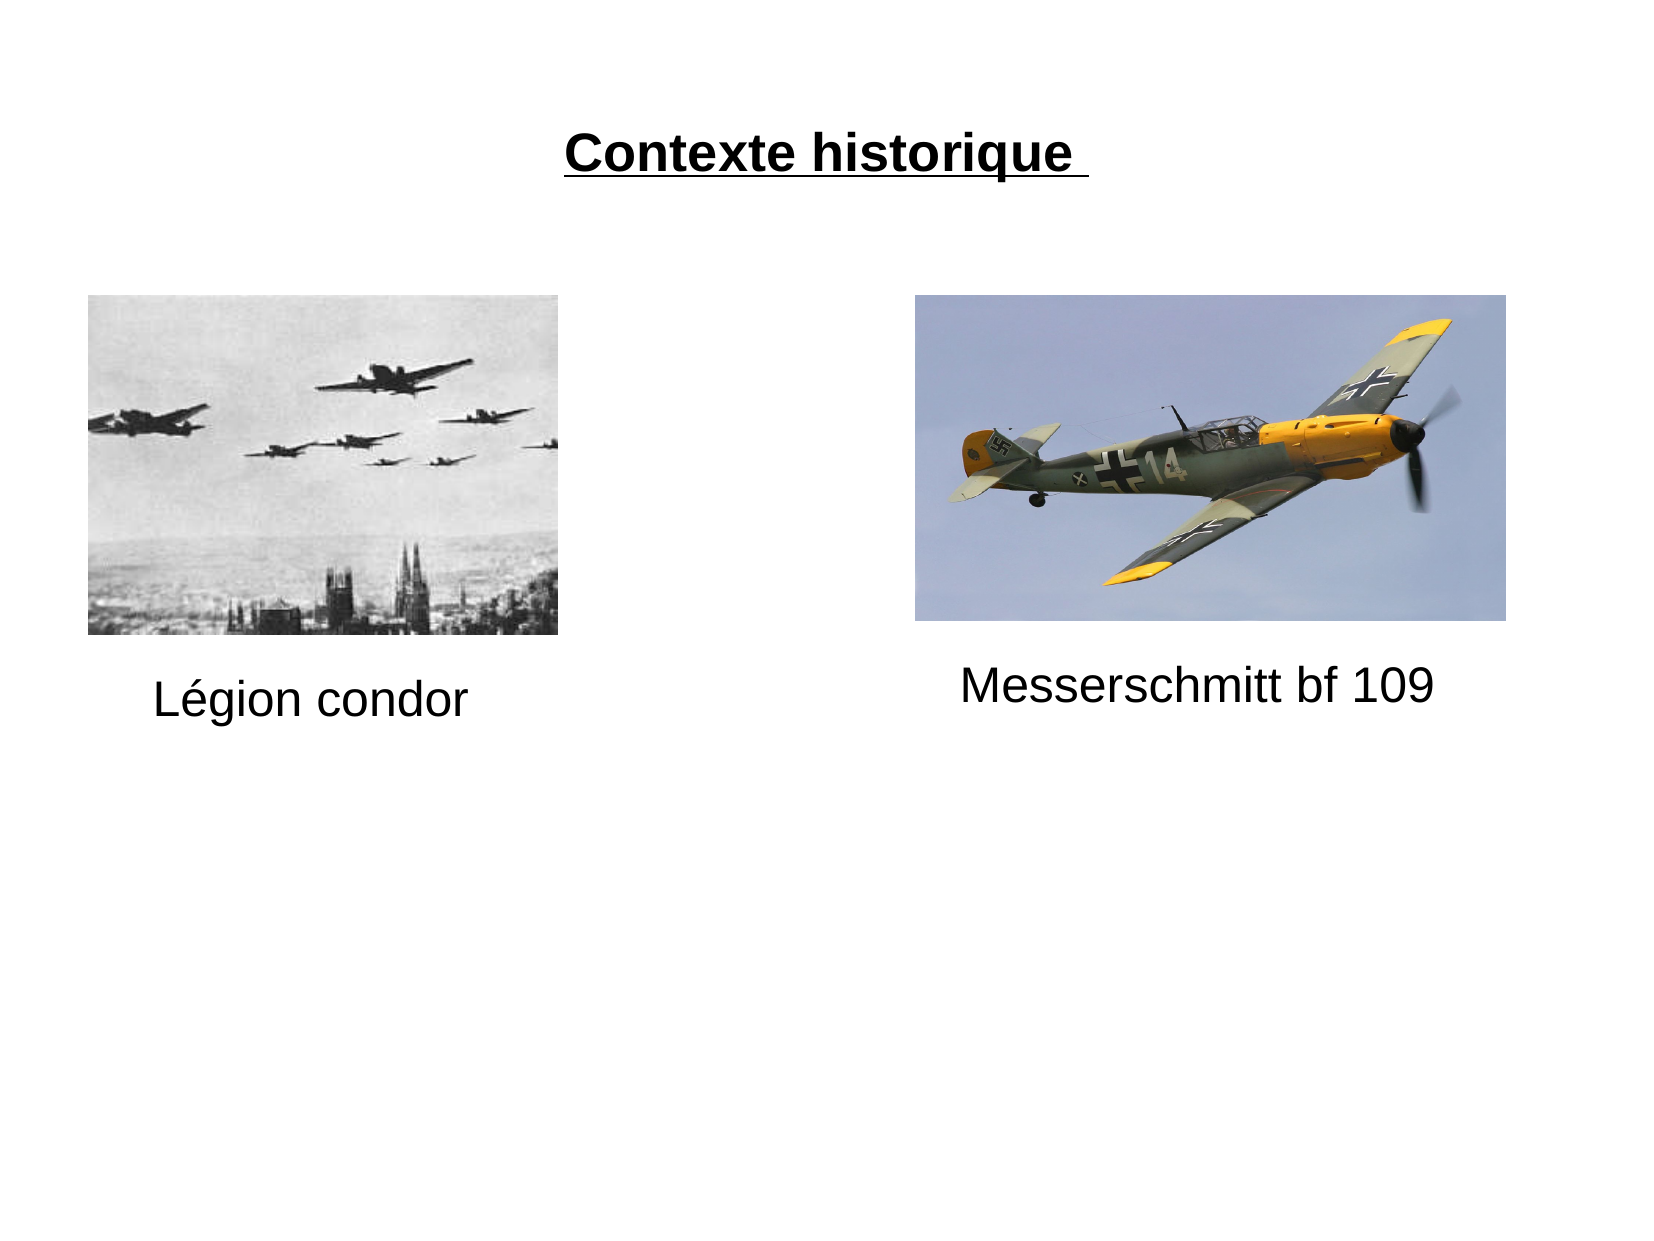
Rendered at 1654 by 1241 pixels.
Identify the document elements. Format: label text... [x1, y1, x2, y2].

title Contexte historique [82, 56, 1571, 250]
subtitle Légion condor [82, 297, 1571, 1102]
text_box Messerschmitt bf 109 [944, 649, 1477, 721]
picture [88, 295, 558, 635]
picture [915, 295, 1506, 621]
